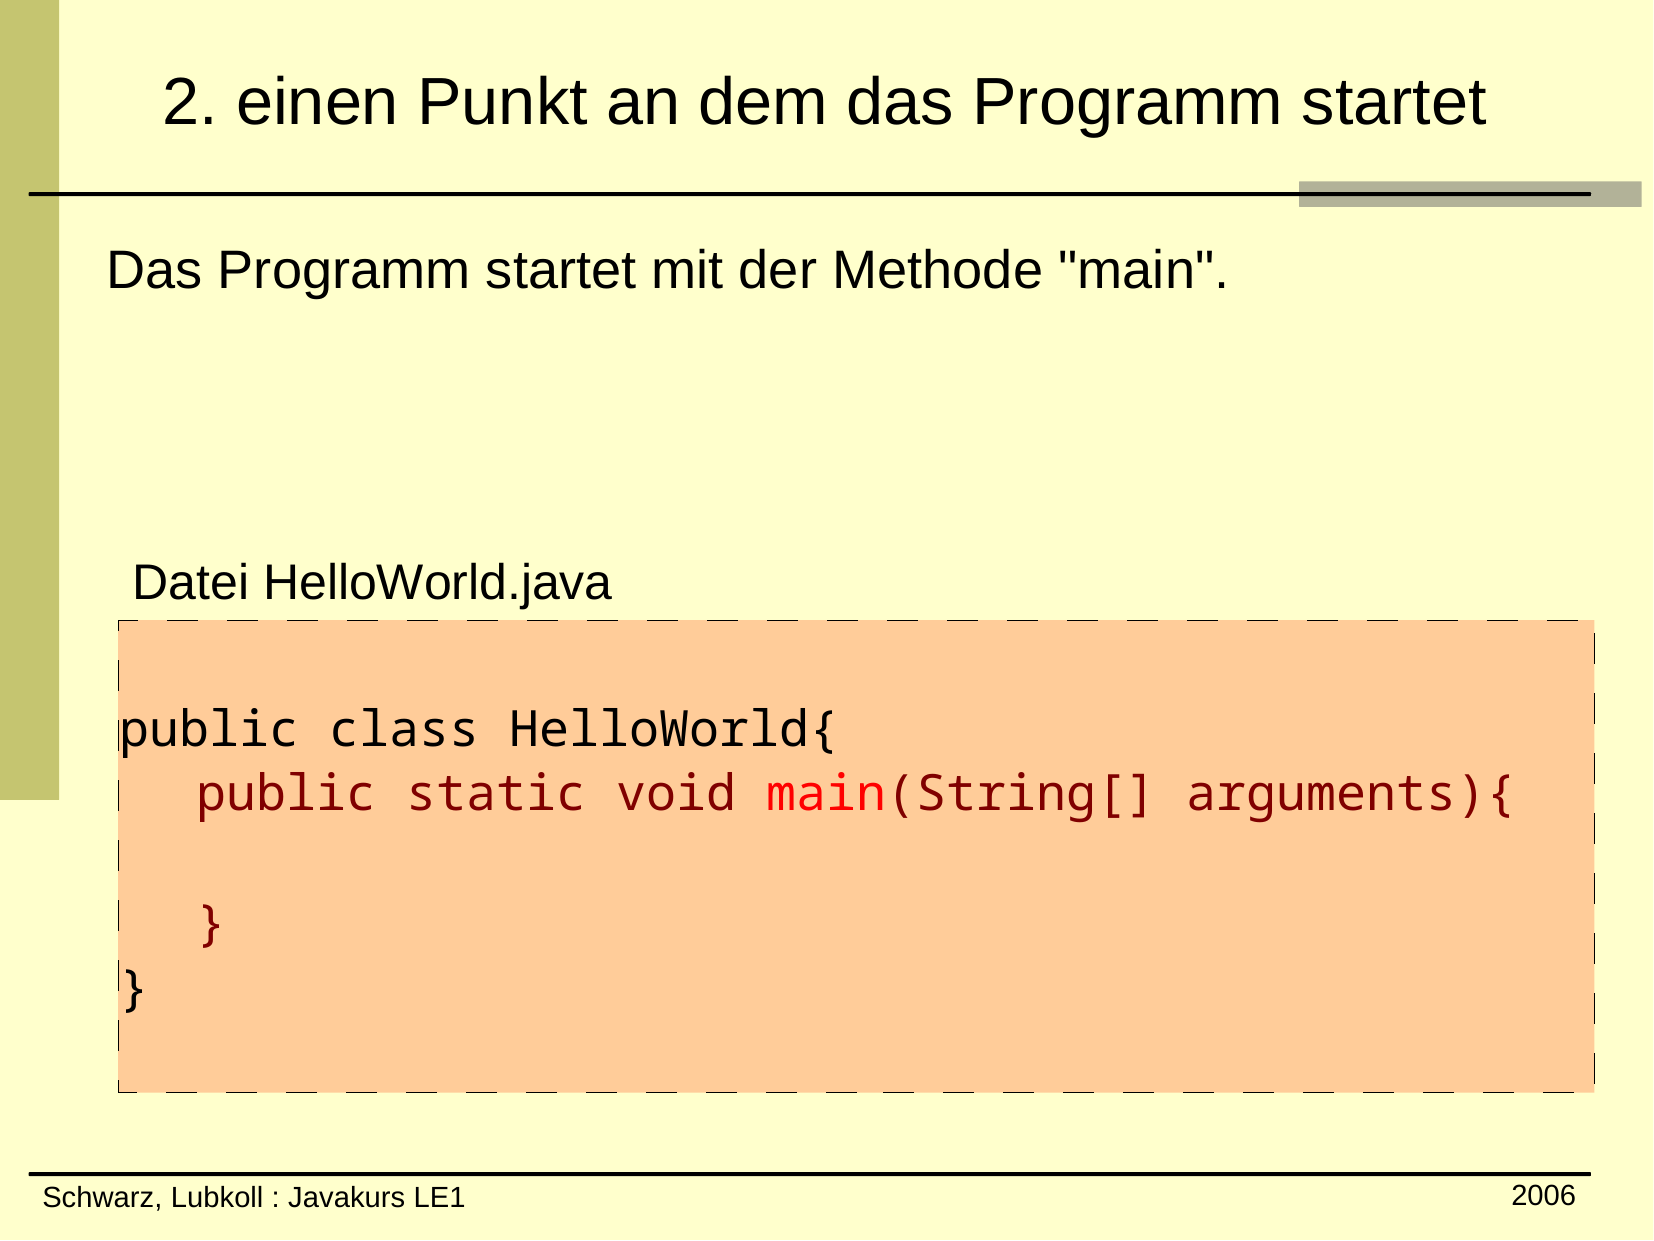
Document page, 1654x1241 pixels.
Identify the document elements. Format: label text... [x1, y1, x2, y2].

text_box public class HelloWorld{ public static void main(String[] arguments){ } } [118, 620, 1595, 1093]
title 2. einen Punkt an dem das Programm startet [119, 19, 1532, 188]
text_box Datei HelloWorld.java [118, 549, 628, 621]
list Das Programm startet mit der Methode "main". [88, 242, 1613, 502]
